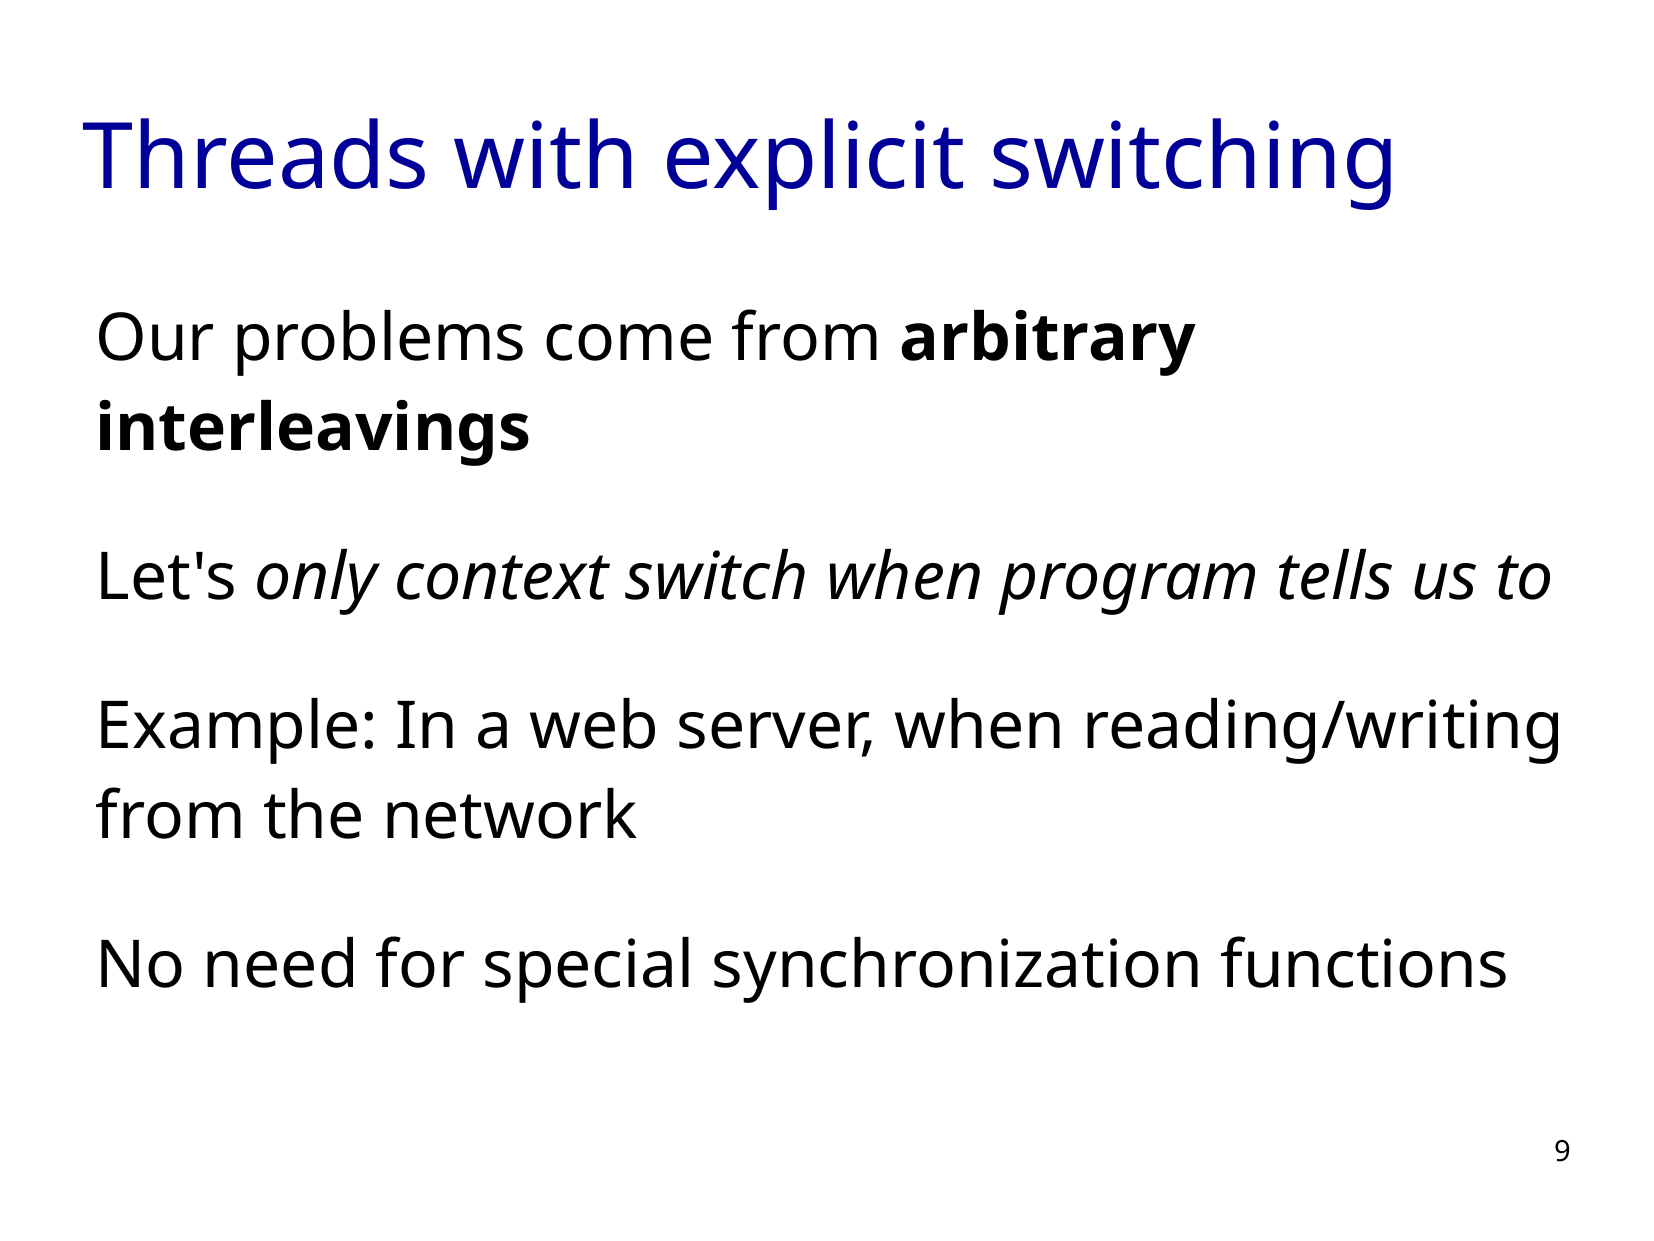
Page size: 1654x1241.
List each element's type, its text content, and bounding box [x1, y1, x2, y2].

title Threads with explicit switching [82, 49, 1571, 257]
list Our problems come from arbitrary interleavings Let's only context switch when program tells us to Example: In a web server, when reading/writing from the network No need for special synchronization functions [60, 290, 1571, 1096]
